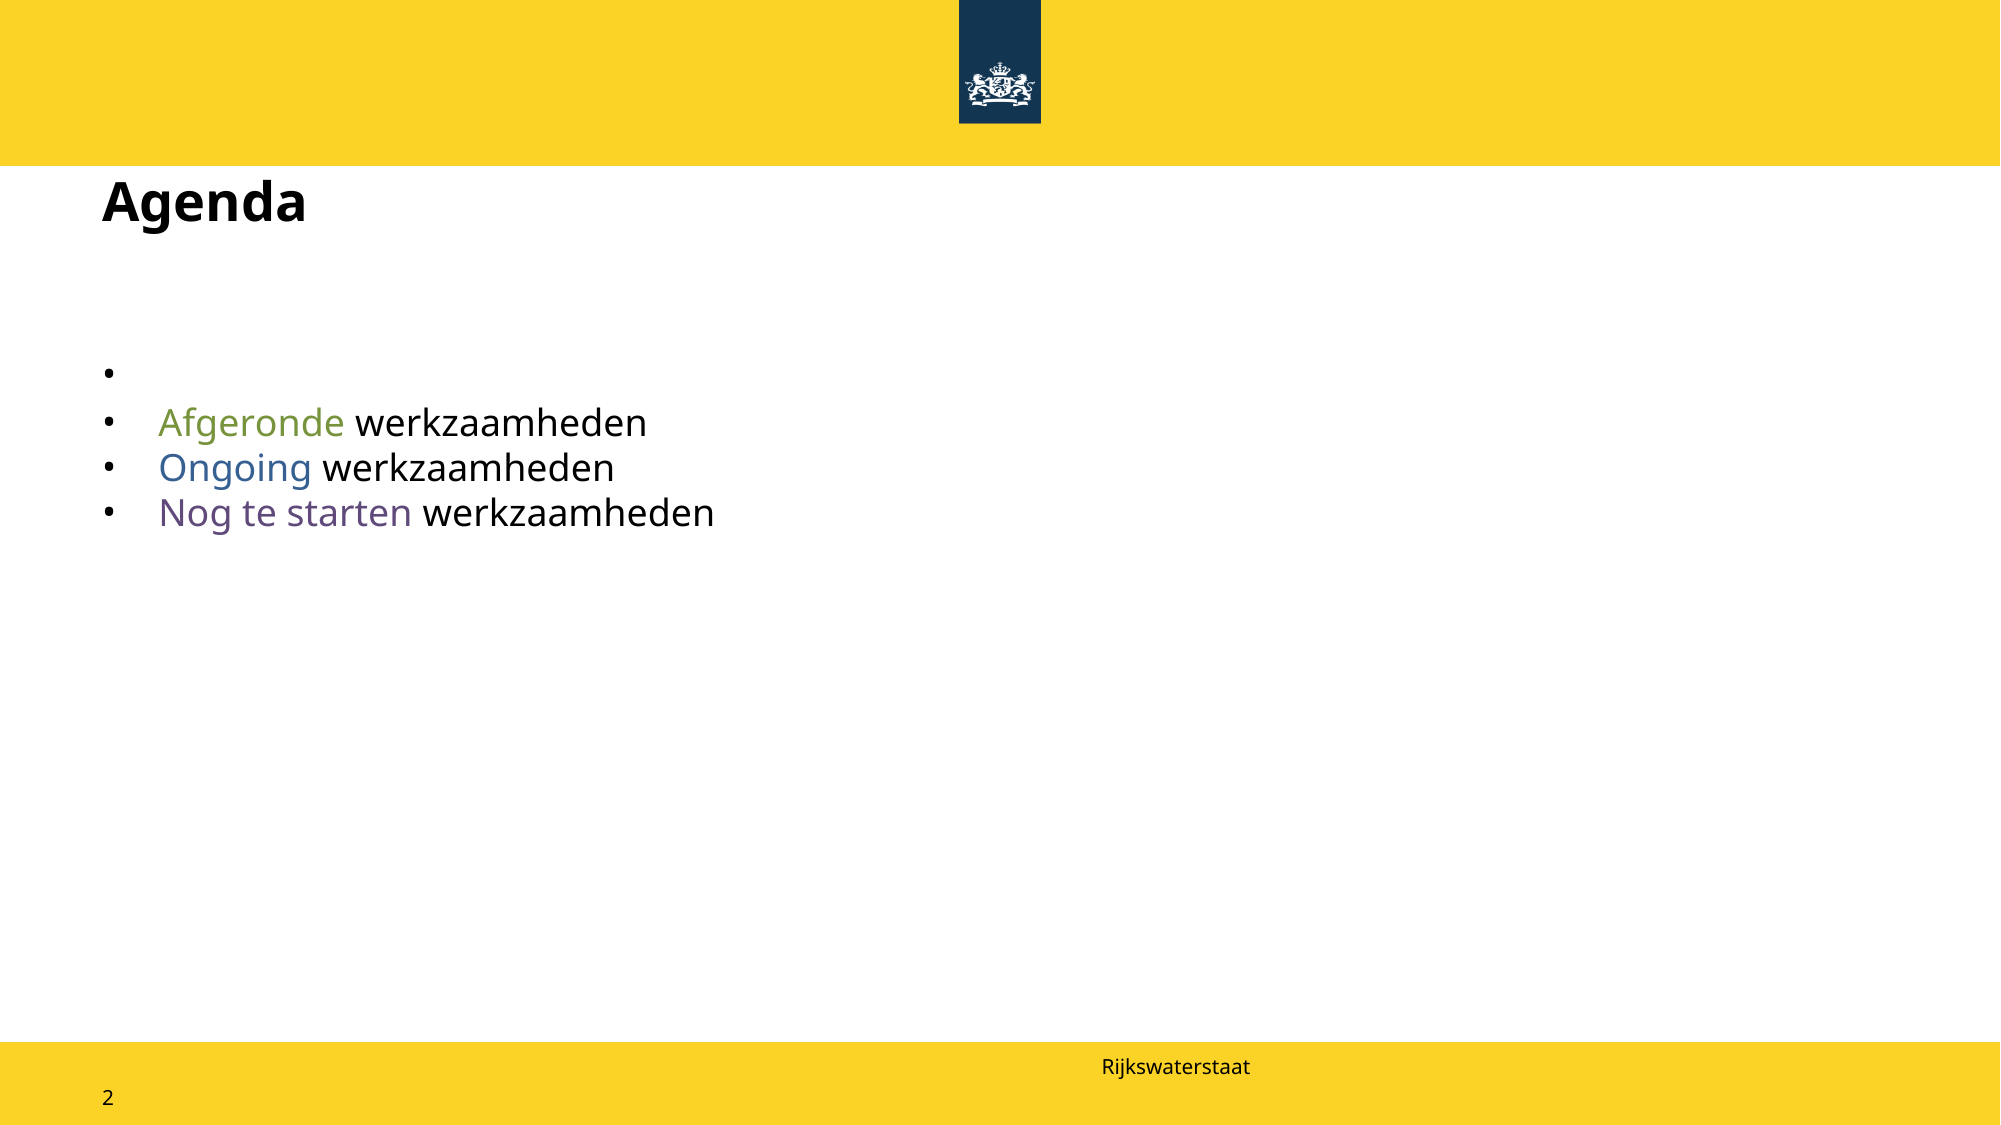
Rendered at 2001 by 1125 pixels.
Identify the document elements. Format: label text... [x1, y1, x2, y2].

title Agenda [102, 162, 1940, 244]
text_box 2 [102, 1084, 519, 1105]
list Afgeronde werkzaamheden Ongoing werkzaamheden Nog te starten werkzaamheden [102, 302, 1940, 1019]
